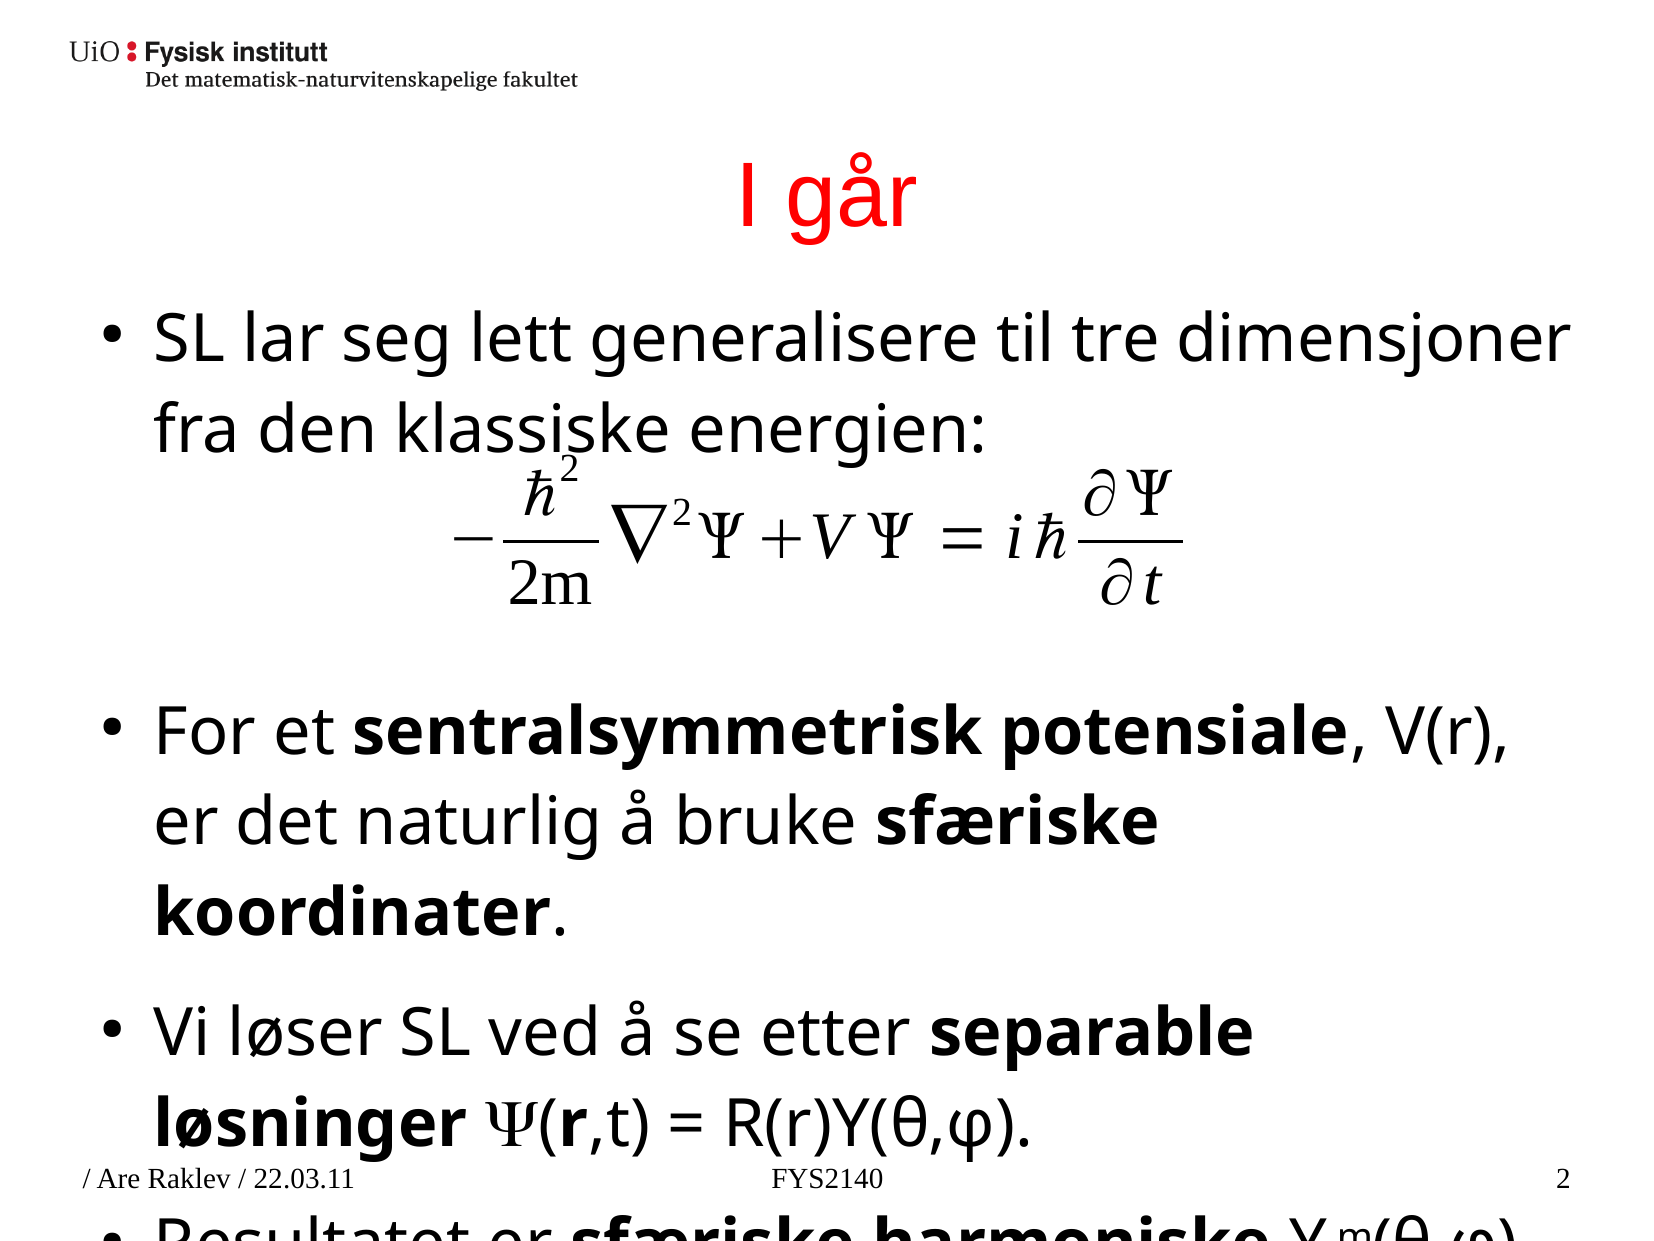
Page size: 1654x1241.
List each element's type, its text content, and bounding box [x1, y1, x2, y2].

title I går [82, 90, 1571, 290]
picture [68, 37, 581, 93]
list SL lar seg lett generalisere til tre dimensjoner fra den klassiske energien: For et sentralsymmetrisk potensiale, V(r), er det naturlig å bruke sfæriske koordinater. Vi løser SL ved å se etter separable løsninger Ψ(r,t) = R(r)Y(θ,φ). Resultatet er sfæriske harmoniske Ylm(θ,φ) og en radialligning for u(r) ≡ rR(r). [82, 290, 1576, 1152]
chart [440, 446, 1193, 619]
